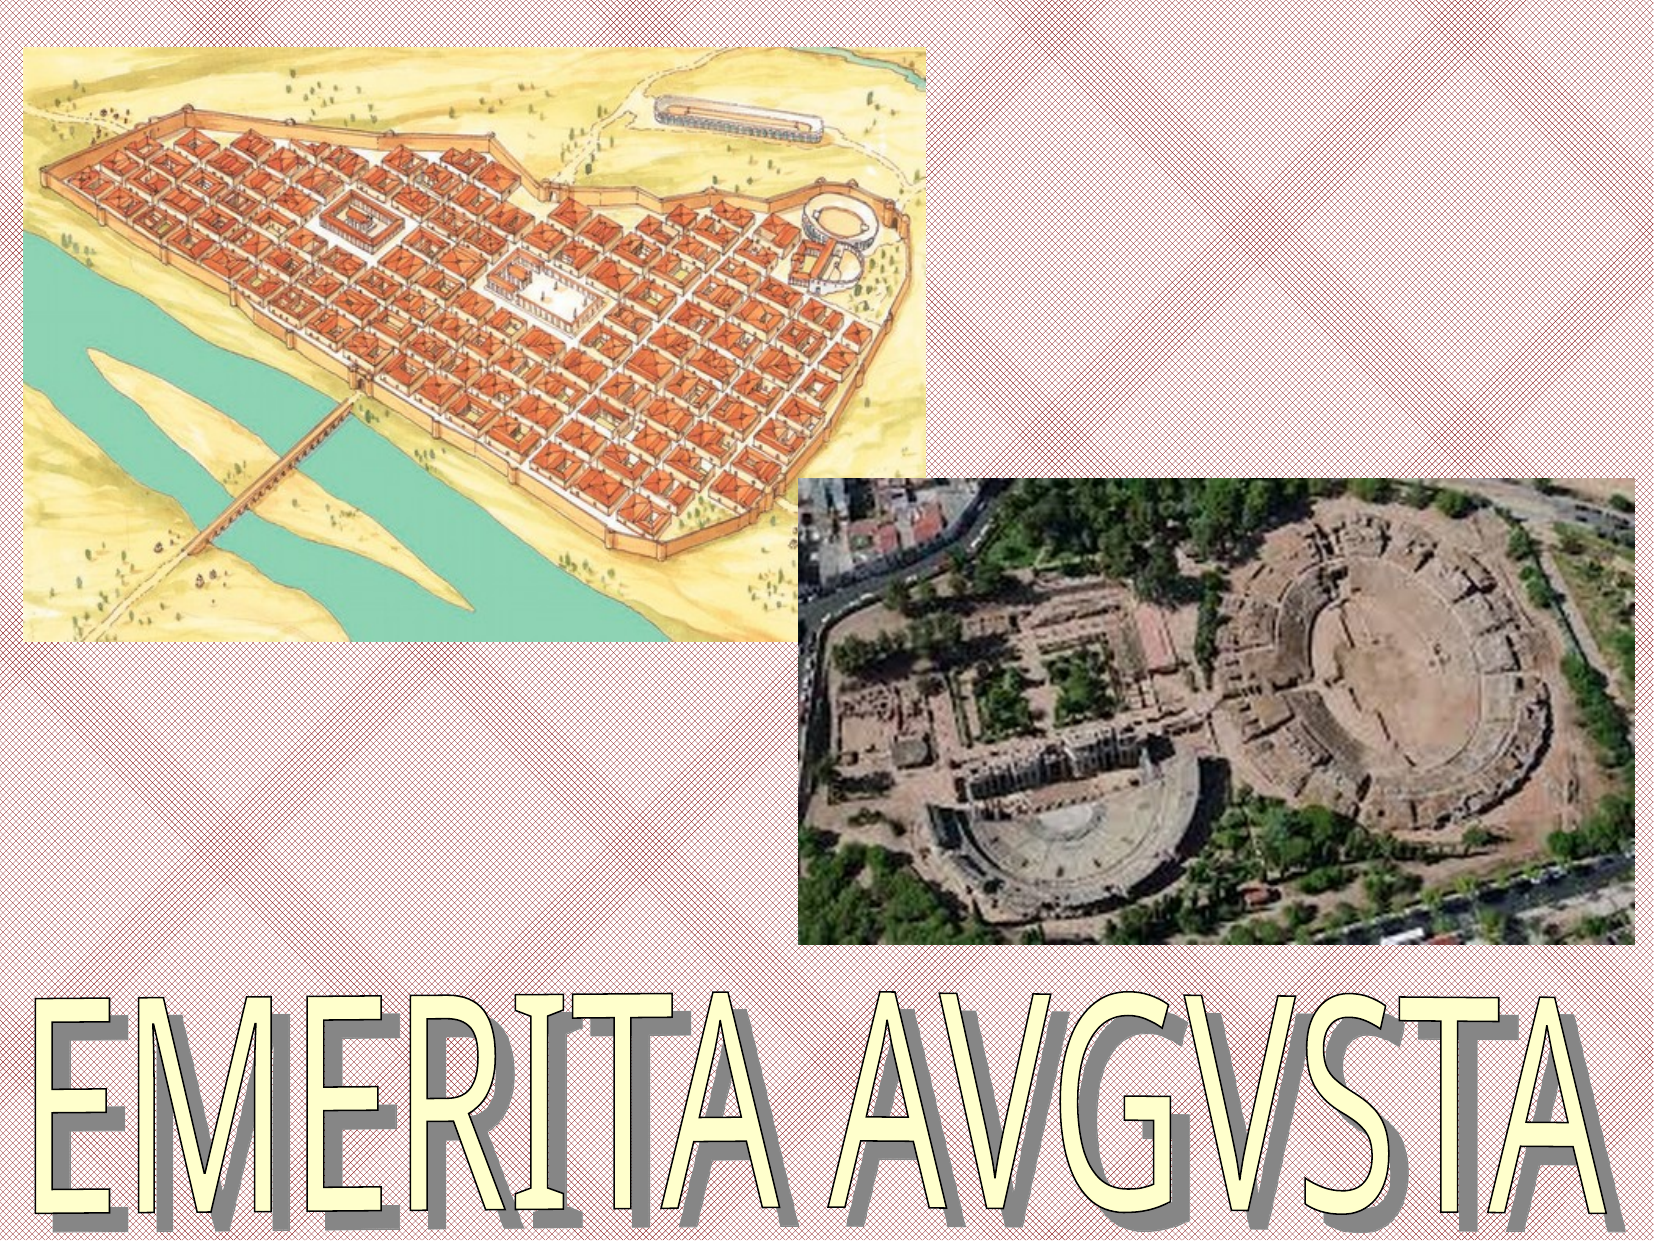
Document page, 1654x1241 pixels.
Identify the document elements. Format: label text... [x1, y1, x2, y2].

text_box EMERITA AVGVSTA [307, 995, 382, 1212]
text_box EMERITA AVGVSTA [1305, 993, 1389, 1215]
text_box EMERITA AVGVSTA [410, 995, 506, 1211]
text_box EMERITA AVGVSTA [35, 998, 110, 1214]
text_box EMERITA AVGVSTA [661, 992, 780, 1209]
picture [23, 47, 1635, 945]
text_box EMERITA AVGVSTA [1487, 997, 1607, 1214]
text_box EMERITA AVGVSTA [1399, 996, 1499, 1213]
text_box EMERITA AVGVSTA [515, 994, 564, 1210]
text_box EMERITA AVGVSTA [1184, 995, 1296, 1211]
text_box EMERITA AVGVSTA [572, 993, 673, 1209]
text_box EMERITA AVGVSTA [1060, 991, 1171, 1213]
text_box EMERITA AVGVSTA [138, 996, 272, 1213]
text_box EMERITA AVGVSTA [828, 991, 947, 1209]
text_box EMERITA AVGVSTA [939, 993, 1051, 1209]
